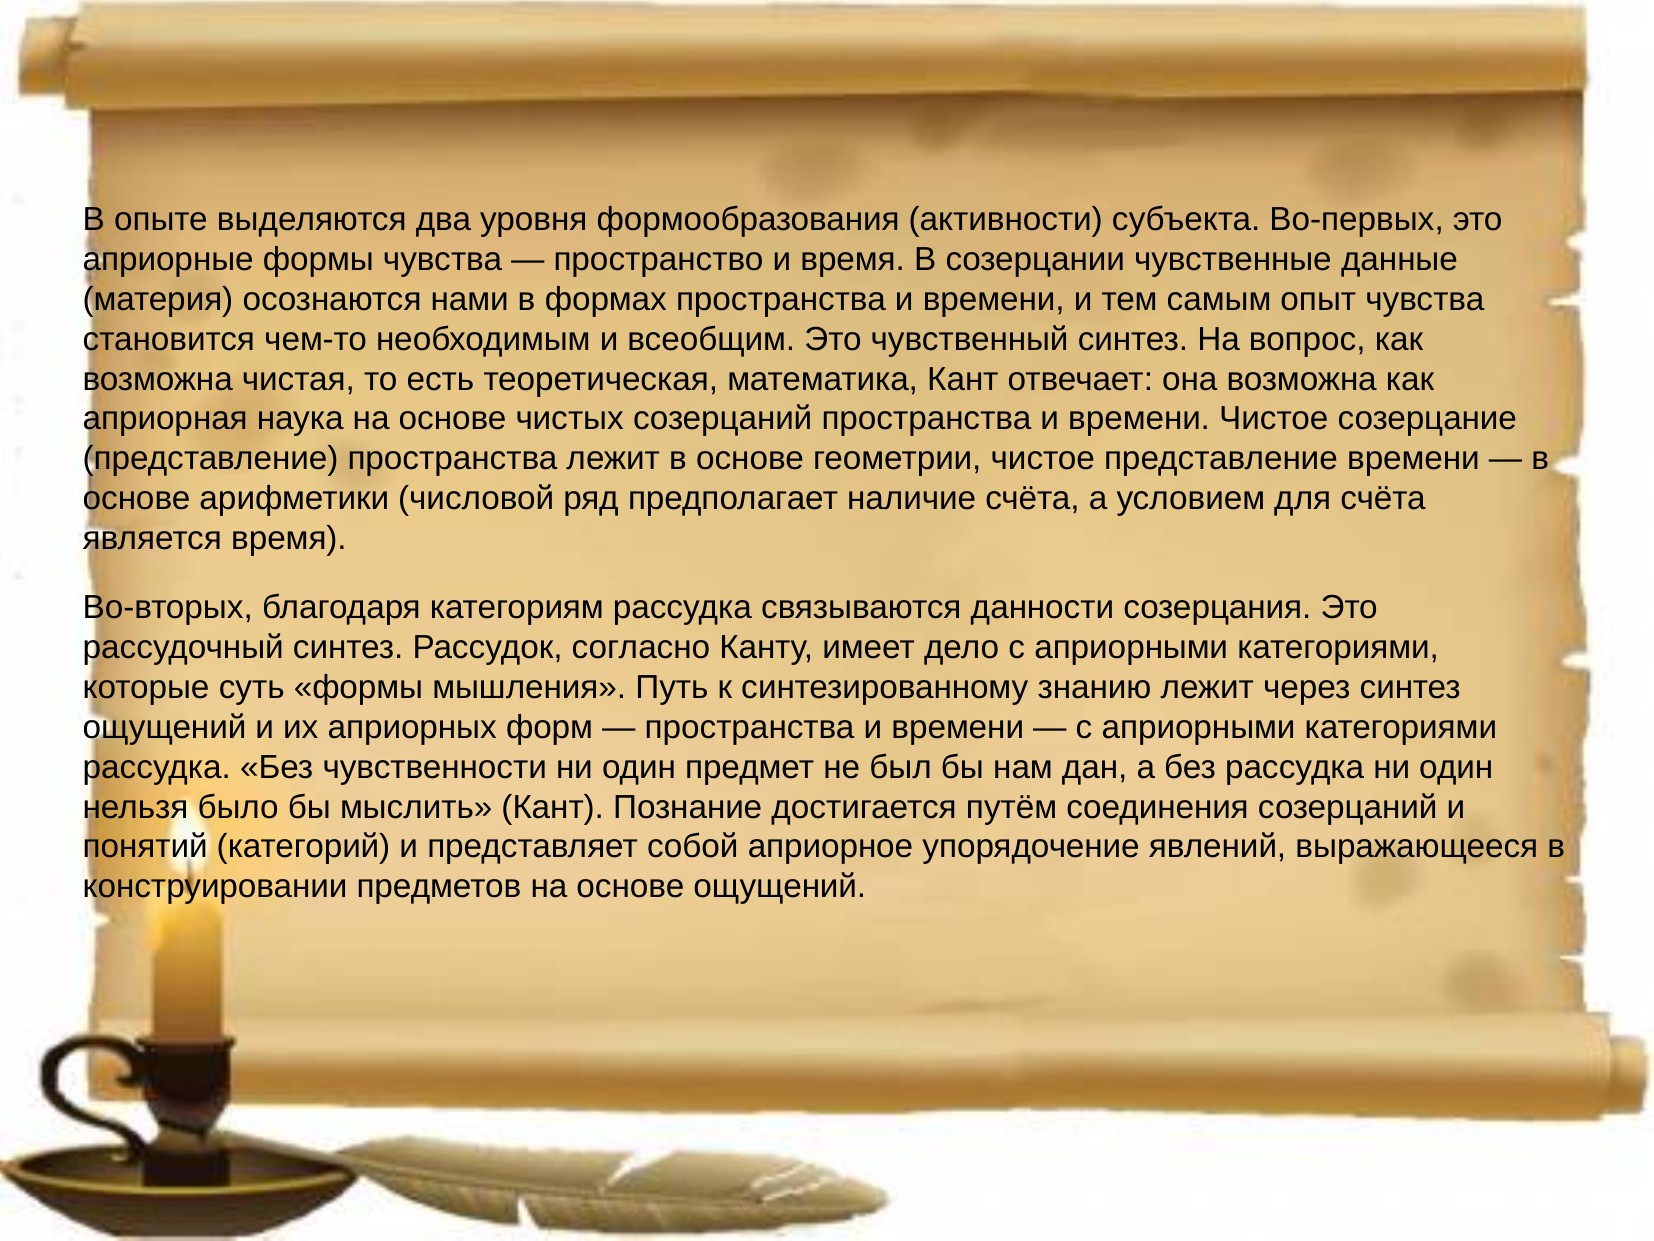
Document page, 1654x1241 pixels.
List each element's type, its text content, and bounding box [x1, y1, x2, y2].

picture [0, 0, 1654, 1241]
list В опыте выделяются два уровня формообразования (активности) субъекта. Во-первых, это априорные формы чувства — пространство и время. В созерцании чувственные данные (материя) осознаются нами в формах пространства и времени, и тем самым опыт чувства становится чем-то необходимым и всеобщим. Это чувственный синтез. На вопрос, как возможна чистая, то есть теоретическая, математика, Кант отвечает: она возможна как априорная наука на основе чистых созерцаний пространства и времени. Чистое созерцание (представление) пространства лежит в основе геометрии, чистое представление времени — в основе арифметики (числовой ряд предполагает наличие счёта, а условием для счёта является время). Во-вторых, благодаря категориям рассудка связываются данности созерцания. Это рассудочный синтез. Рассудок, согласно Канту, имеет дело с априорными категориями, которые суть «формы мышления». Путь к синтезированному знанию лежит через синтез ощущений и их априорных форм — пространства и времени — с априорными категориями рассудка. «Без чувственности ни один предмет не был бы нам дан, а без рассудка ни один нельзя было бы мыслить» (Кант). Познание достигается путём соединения созерцаний и понятий (категорий) и представляет собой априорное упорядочение явлений, выражающееся в конструировании предметов на основе ощущений. [82, 197, 1571, 1241]
